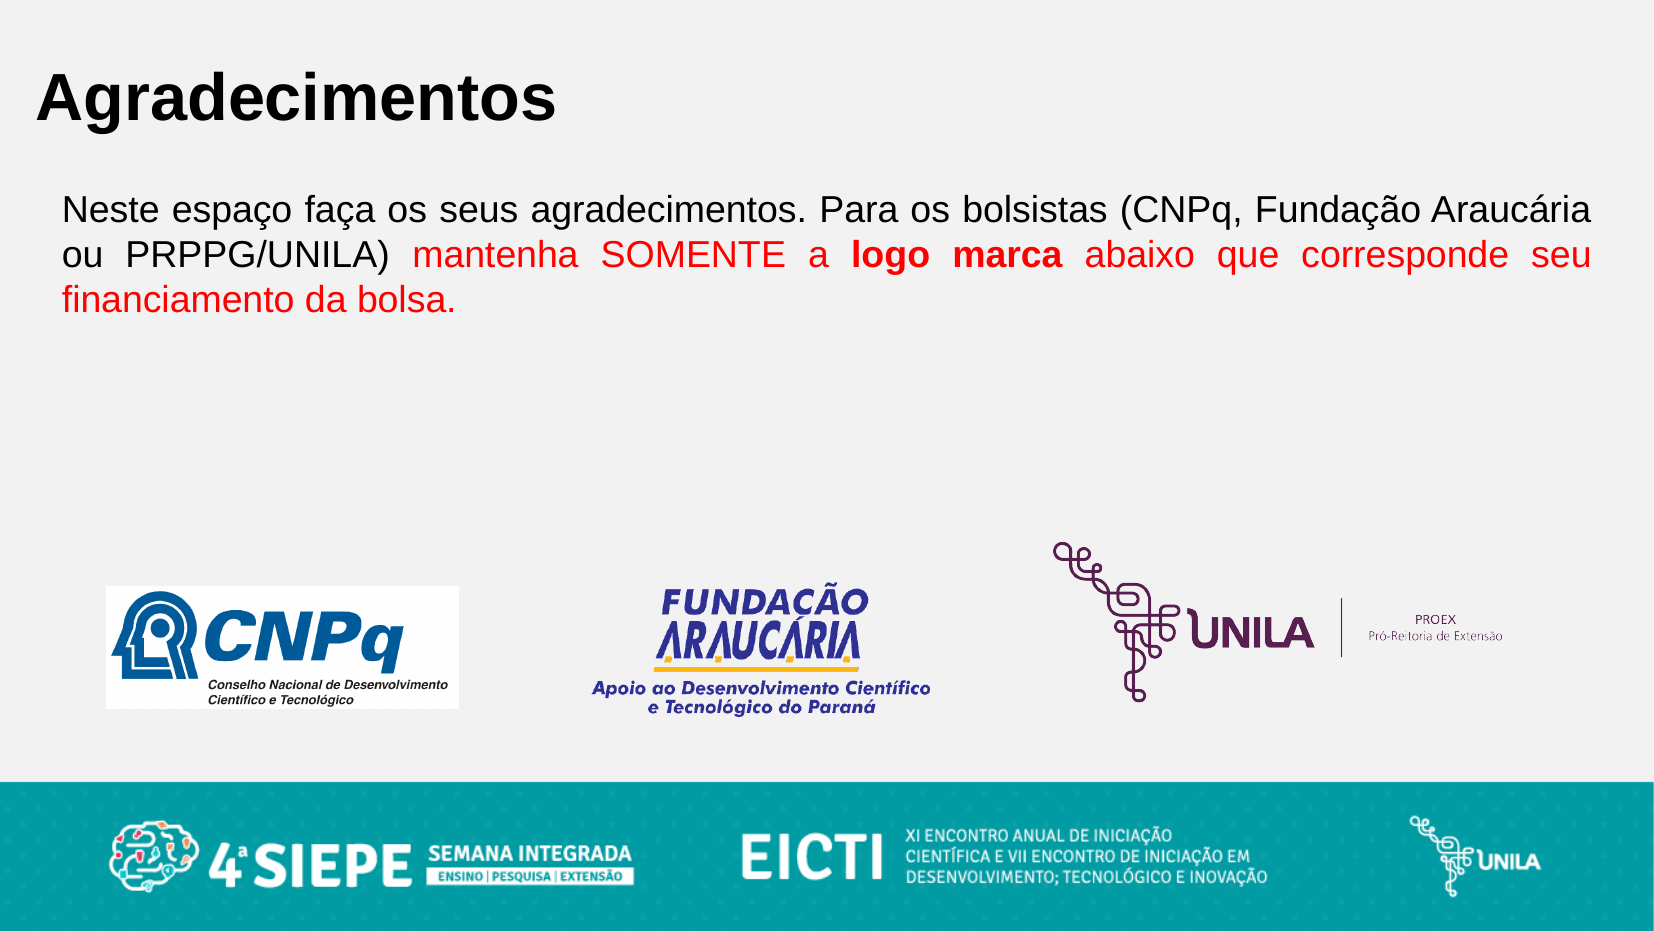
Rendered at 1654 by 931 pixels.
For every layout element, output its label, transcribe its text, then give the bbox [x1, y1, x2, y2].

picture [0, 0, 1654, 931]
text_box Neste espaço faça os seus agradecimentos. Para os bolsistas (CNPq, Fundação Araucária ou PRPPG/UNILA) mantenha SOMENTE a logo marca abaixo que corresponde seu financiamento da bolsa. [47, 177, 1607, 318]
text_box Agradecimentos [35, 33, 1311, 154]
